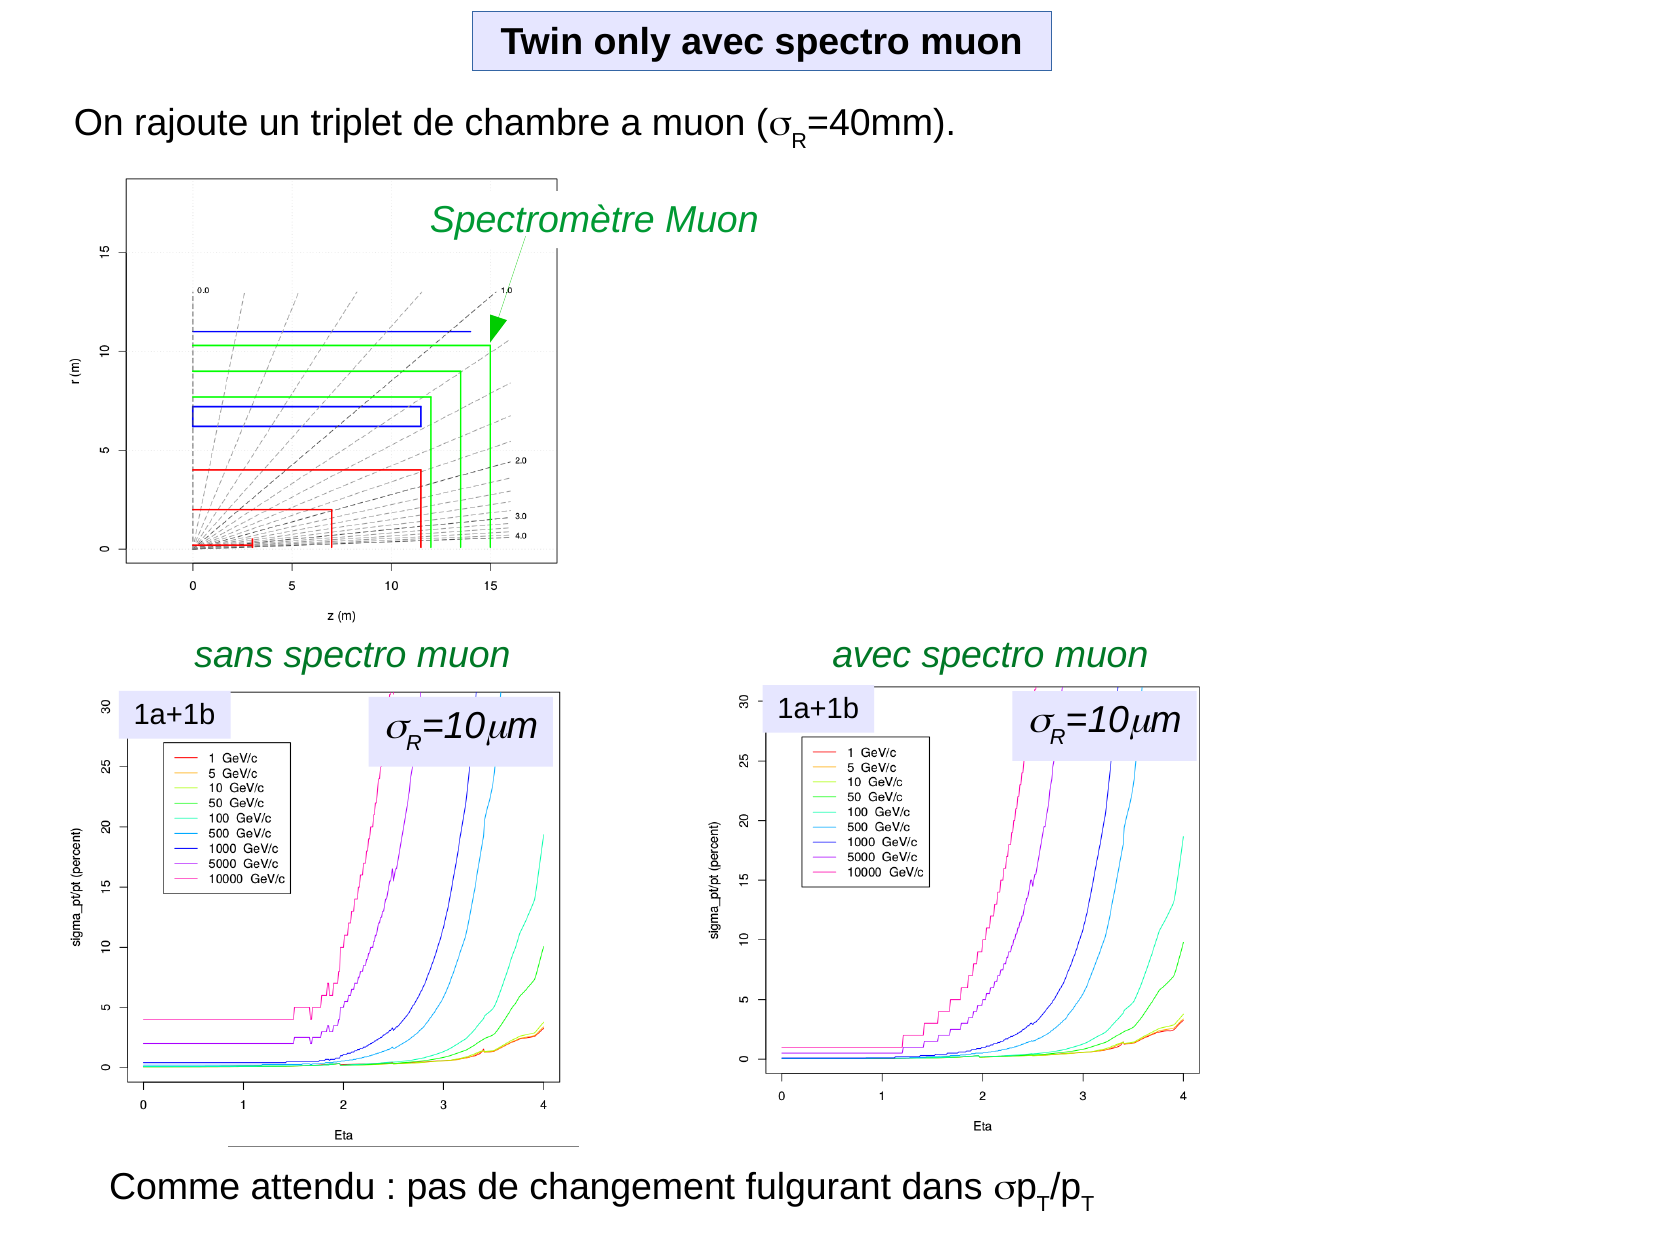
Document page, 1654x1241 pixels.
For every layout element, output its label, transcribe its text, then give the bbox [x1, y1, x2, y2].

text_box sR=10mm [368, 696, 553, 767]
text_box Comme attendu : pas de changement fulgurant dans spT/pT [94, 1158, 1110, 1228]
text_box sR=10mm [1012, 691, 1197, 761]
text_box Spectromètre Muon [415, 191, 774, 249]
picture [66, 177, 579, 1147]
text_box On rajoute un triplet de chambre a muon (sR=40mm). [59, 94, 971, 165]
text_box avec spectro muon [817, 626, 1164, 683]
text_box 1a+1b [118, 690, 231, 739]
text_box Twin only avec spectro muon [472, 11, 1052, 71]
picture [705, 637, 1217, 1147]
text_box sans spectro muon [179, 625, 526, 683]
text_box 1a+1b [762, 685, 875, 733]
